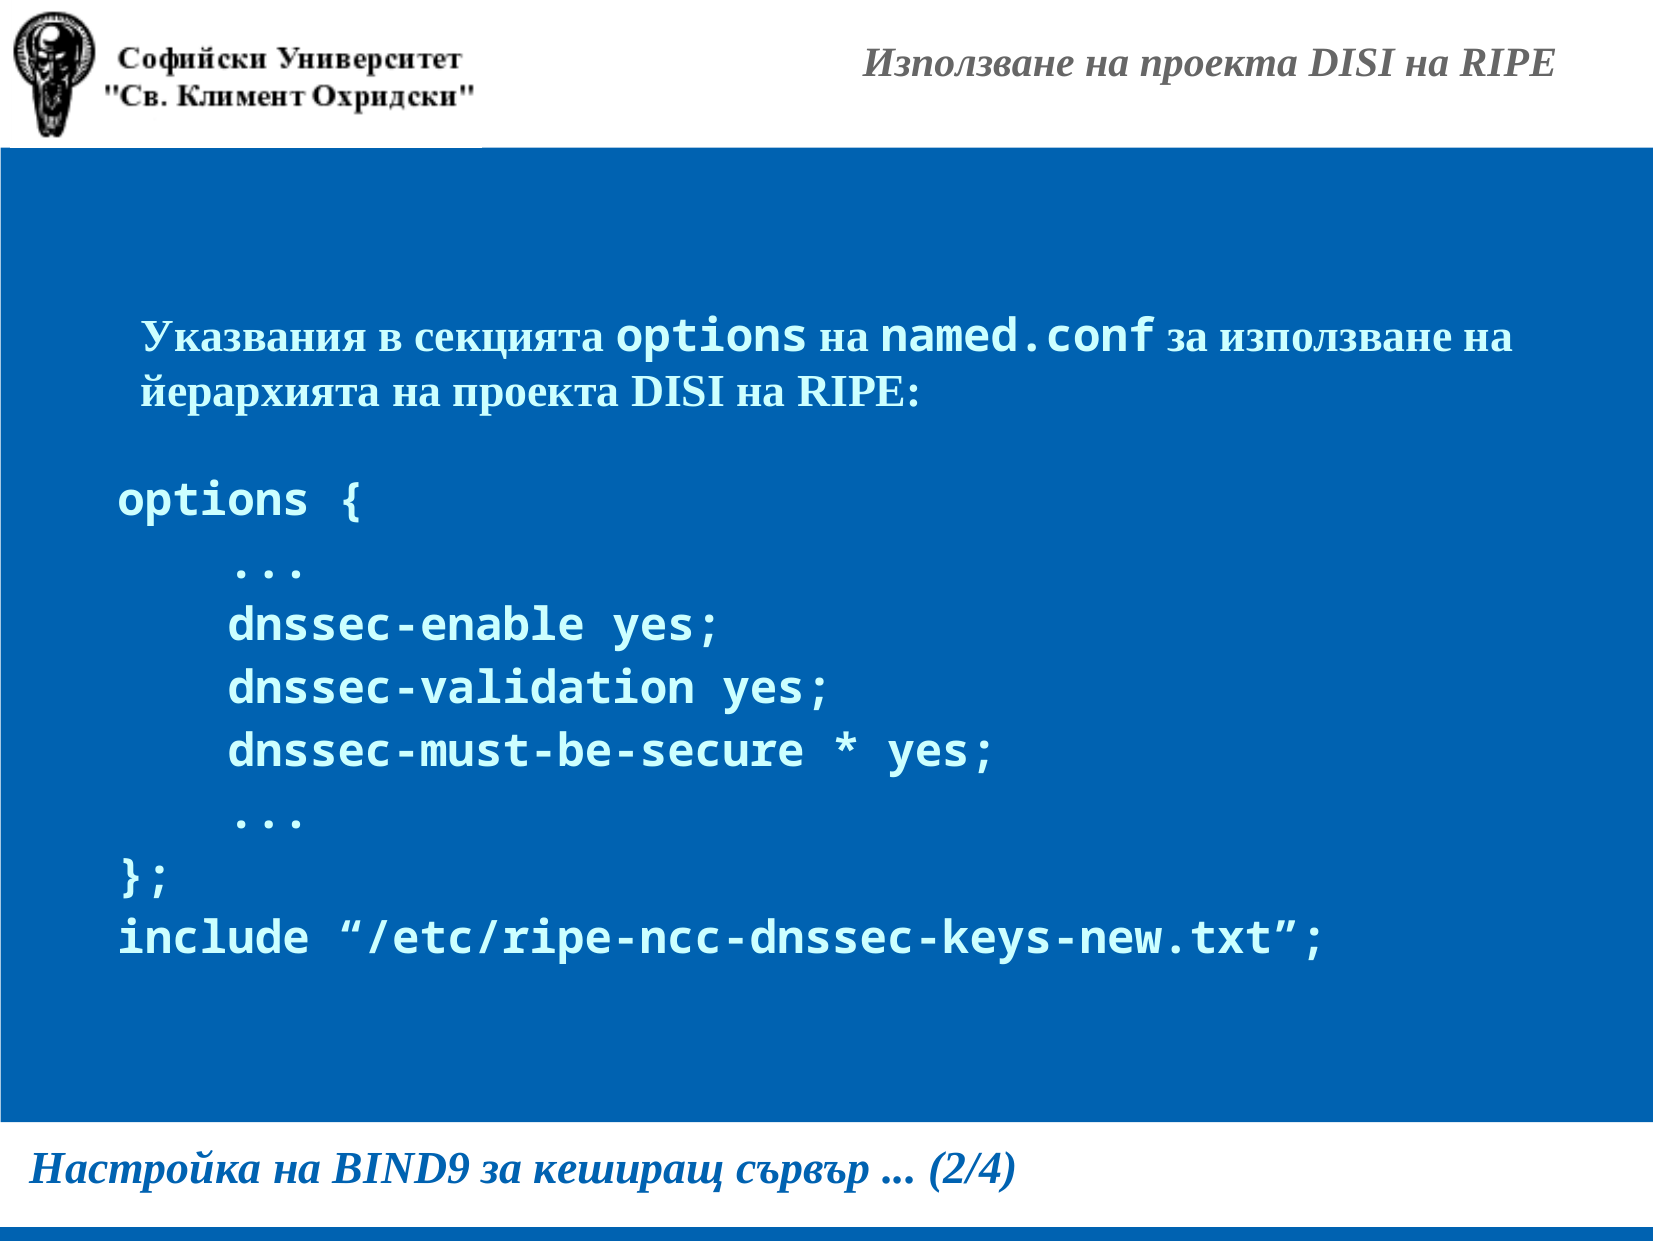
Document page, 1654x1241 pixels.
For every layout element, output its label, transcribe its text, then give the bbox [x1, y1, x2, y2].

text_box Указвания в секцията options на named.conf за използване на йерархията на проекта DISI на RIPE: options { ... dnssec-enable yes; dnssec-validation yes; dnssec-must-be-secure * yes; ... }; include “/etc/ripe-ncc-dnssec-keys-new.txt”; [0, 147, 1653, 1123]
picture [10, 0, 482, 148]
title Използване на проекта DISI на RIPE [768, 2, 1652, 121]
text_box Настройка на BIND9 за кеширащ сървър ... (2/4) [29, 1143, 1029, 1211]
